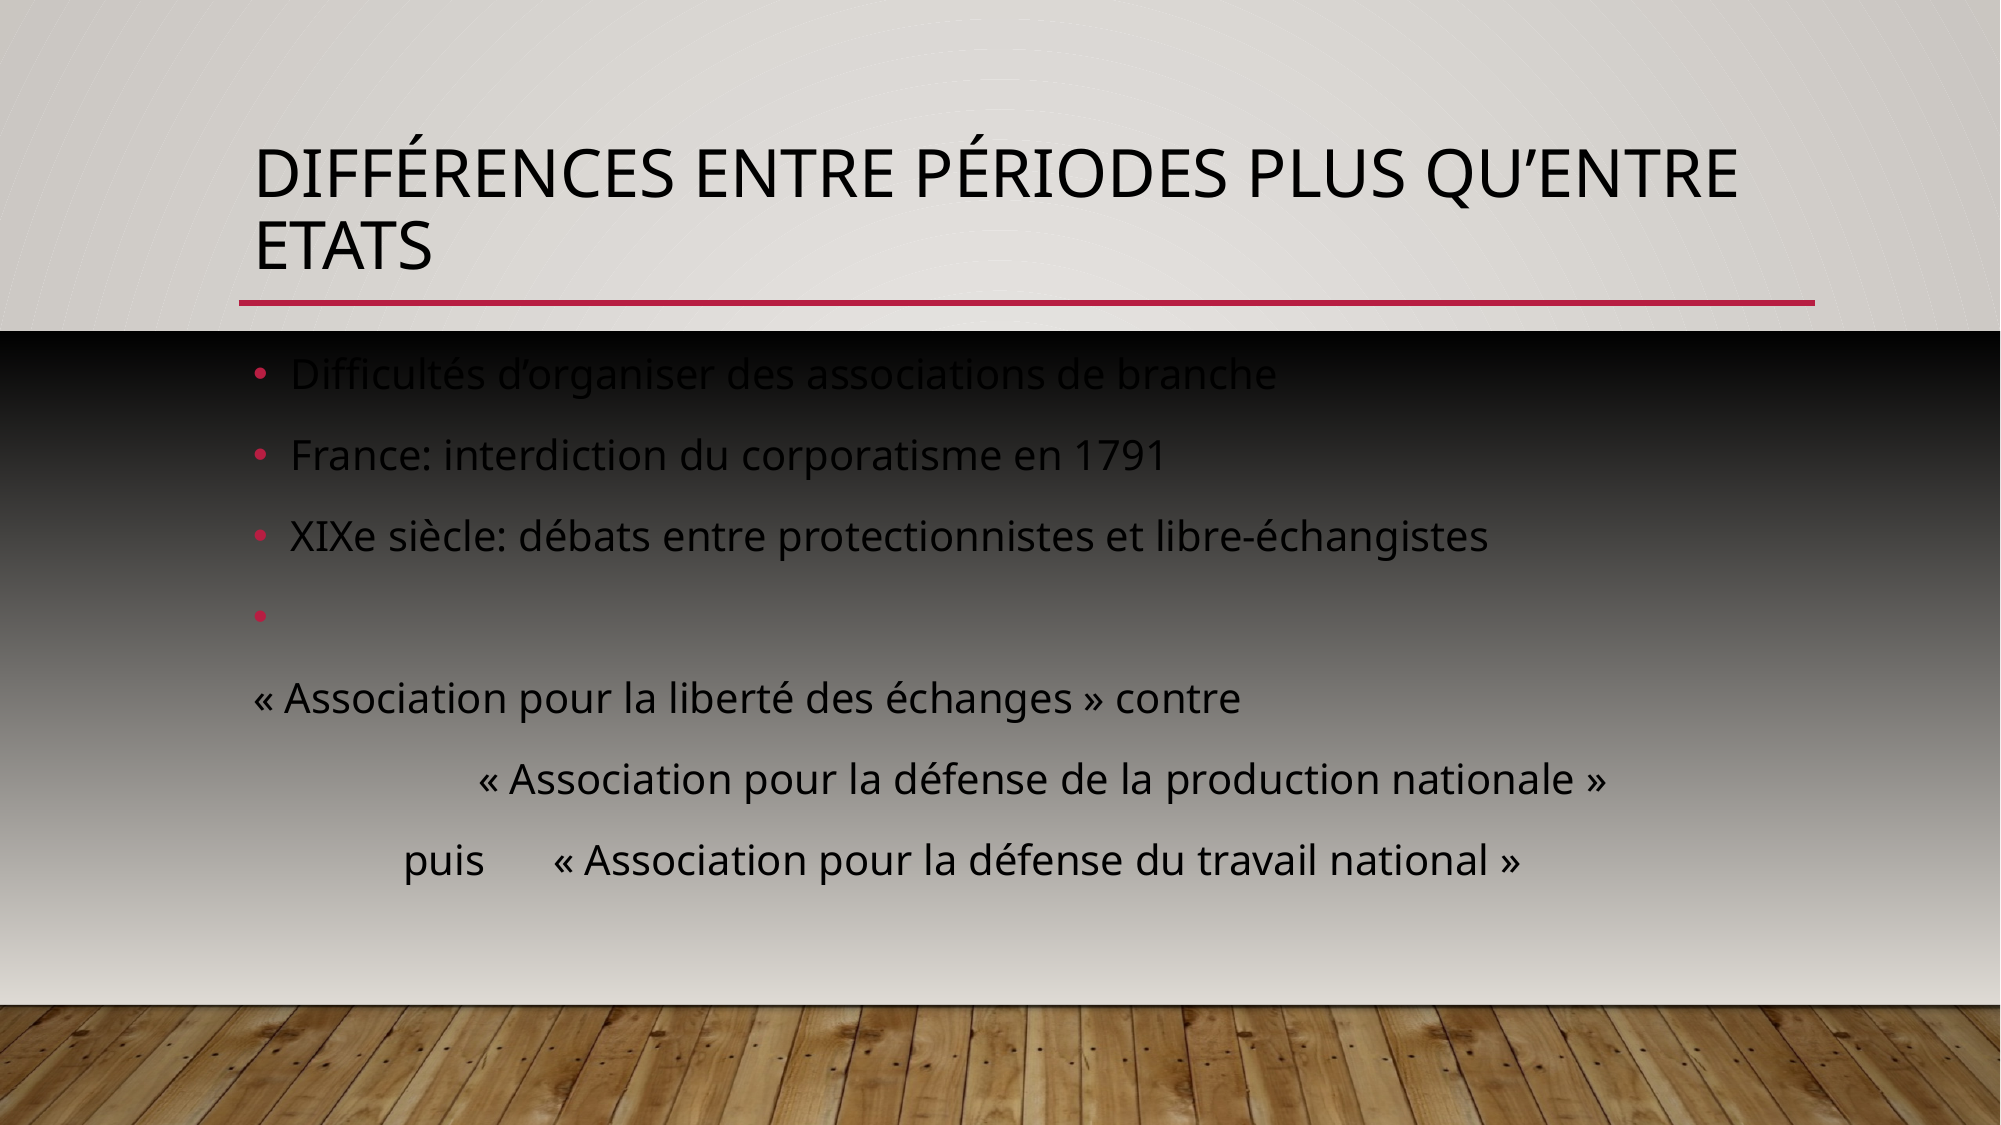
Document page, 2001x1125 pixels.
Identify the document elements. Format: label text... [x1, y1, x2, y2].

list Difficultés d’organiser des associations de branche France: interdiction du corporatisme en 1791 XIXe siècle: débats entre protectionnistes et libre-échangistes « Association pour la liberté des échanges » contre « Association pour la défense de la production nationale » puis « Association pour la défense du travail national » [238, 330, 1814, 897]
title Différences entre périodes plus qu’entre Etats [238, 131, 1814, 305]
